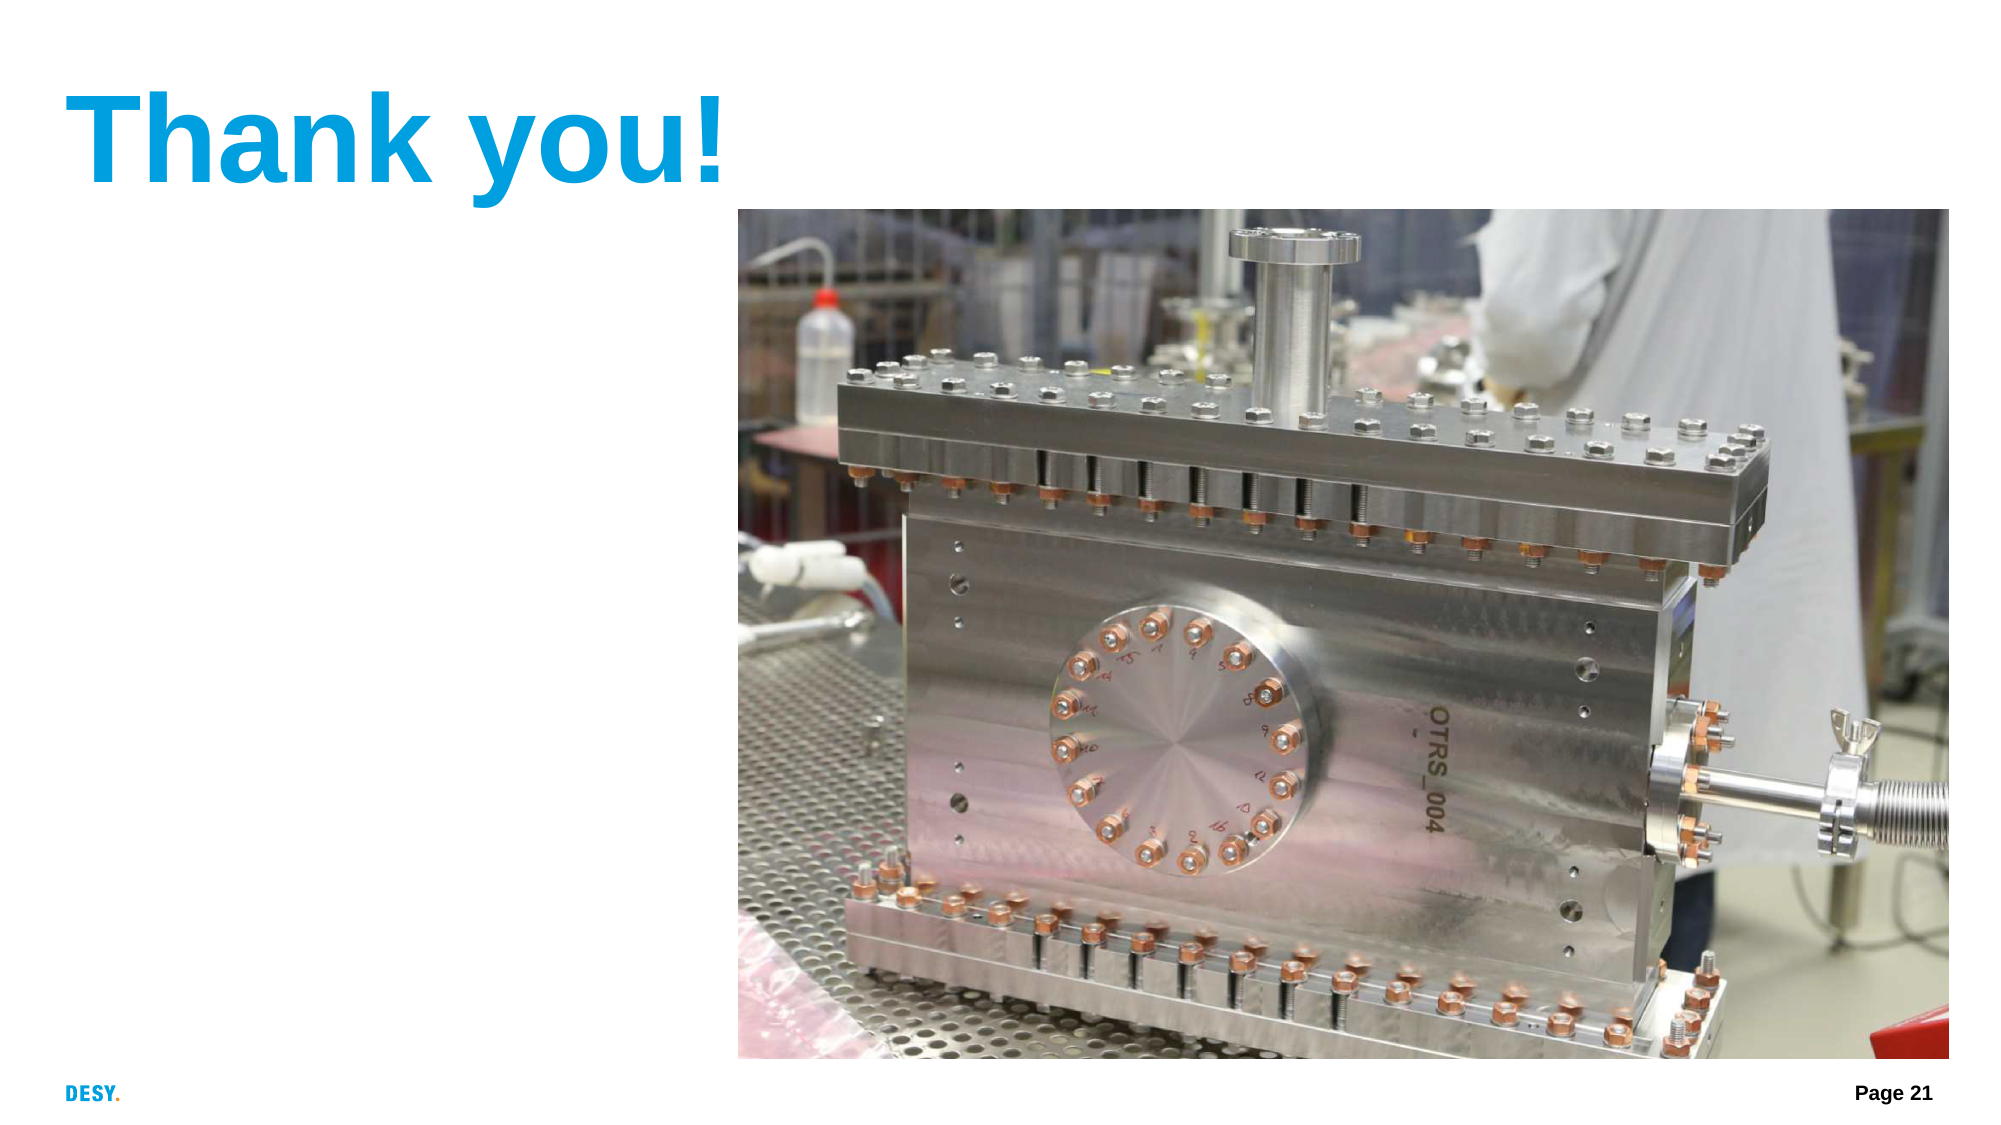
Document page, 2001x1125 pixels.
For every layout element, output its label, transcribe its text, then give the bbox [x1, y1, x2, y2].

title Thank you! [65, 57, 1932, 634]
picture [738, 209, 1949, 1059]
